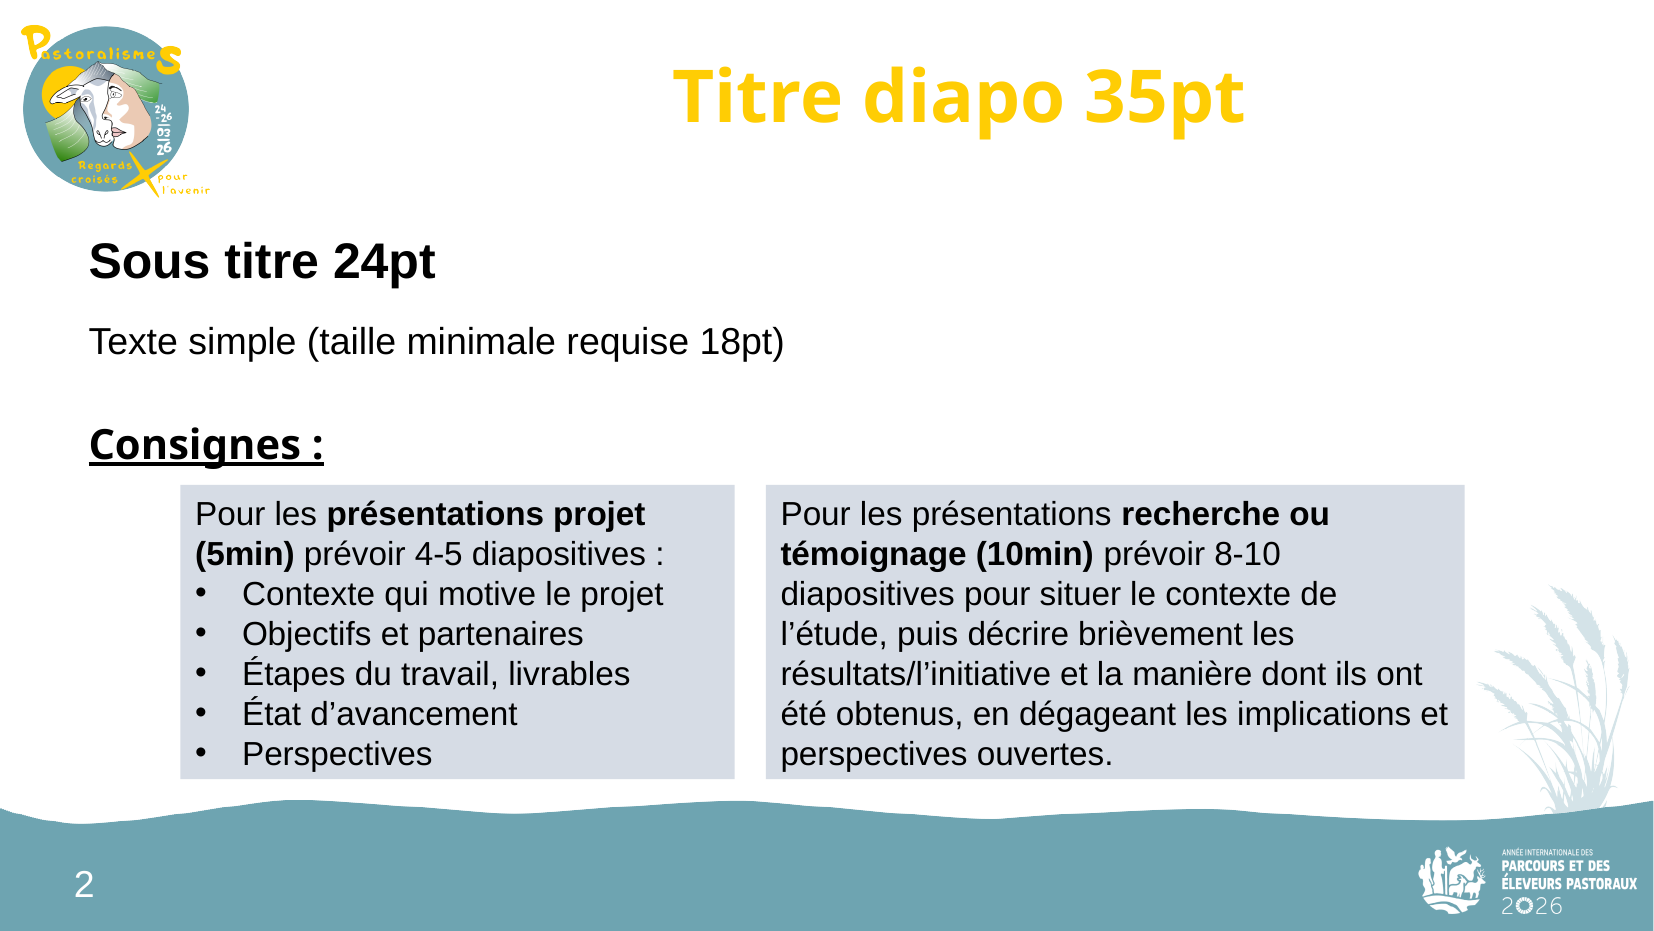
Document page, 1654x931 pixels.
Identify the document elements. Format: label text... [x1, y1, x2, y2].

text_box Pour les présentations projet (5min) prévoir 4-5 diapositives : Contexte qui motive le projet Objectifs et partenaires Étapes du travail, livrables État d’avancement Perspectives [180, 484, 735, 780]
text_box Pour les présentations recherche ou témoignage (10min) prévoir 8-10 diapositives pour situer le contexte de l’étude, puis décrire brièvement les résultats/l’initiative et la manière dont ils ont été obtenus, en dégageant les implications et perspectives ouvertes. [765, 484, 1465, 780]
text_box Sous titre 24pt Texte simple (taille minimale requise 18pt) [88, 205, 945, 386]
title Consignes : [88, 413, 443, 473]
title Titre diapo 35pt [265, 0, 1654, 188]
picture [0, 584, 1654, 931]
picture [5, 6, 220, 207]
